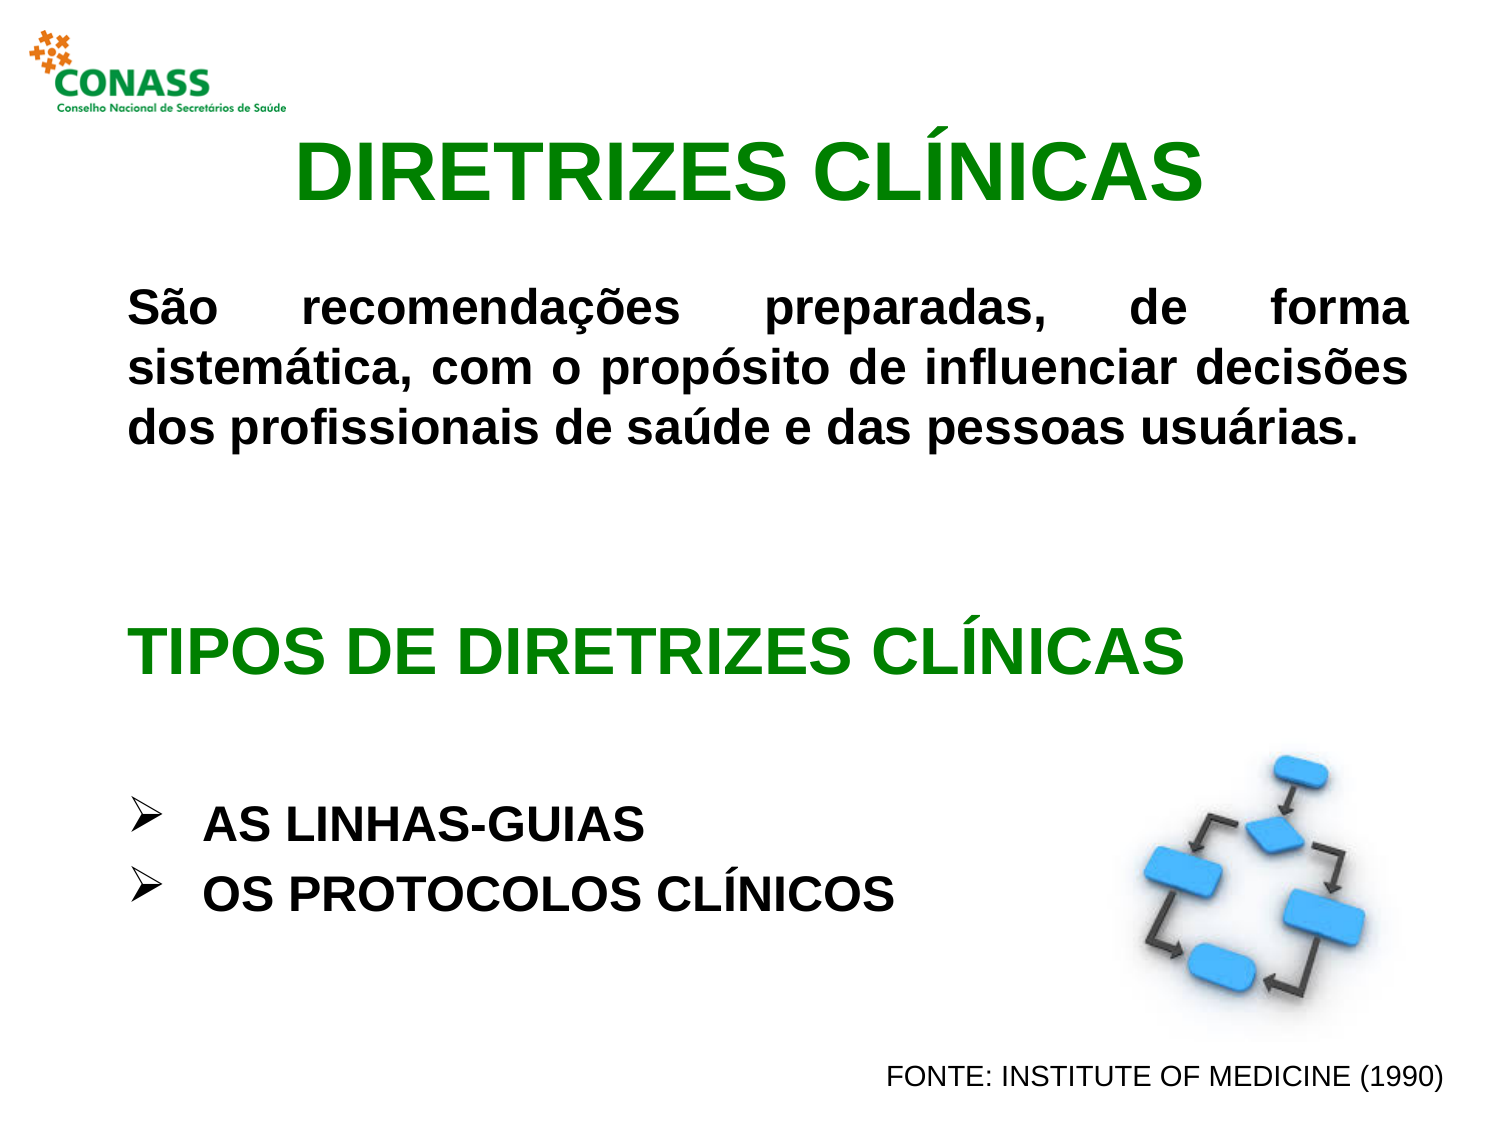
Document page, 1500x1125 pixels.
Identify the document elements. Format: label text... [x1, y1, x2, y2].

picture [29, 30, 286, 112]
text_box DIRETRIZES CLÍNICAS [128, 115, 1372, 220]
text_box FONTE: INSTITUTE OF MEDICINE (1990) [303, 1049, 1460, 1100]
picture [1059, 726, 1460, 1042]
text_box São recomendações preparadas, de forma sistemática, com o propósito de influenciar decisões dos profissionais de saúde e das pessoas usuárias. TIPOS DE DIRETRIZES CLÍNICAS AS LINHAS-GUIAS OS PROTOCOLOS CLÍNICOS [112, 267, 1425, 1050]
